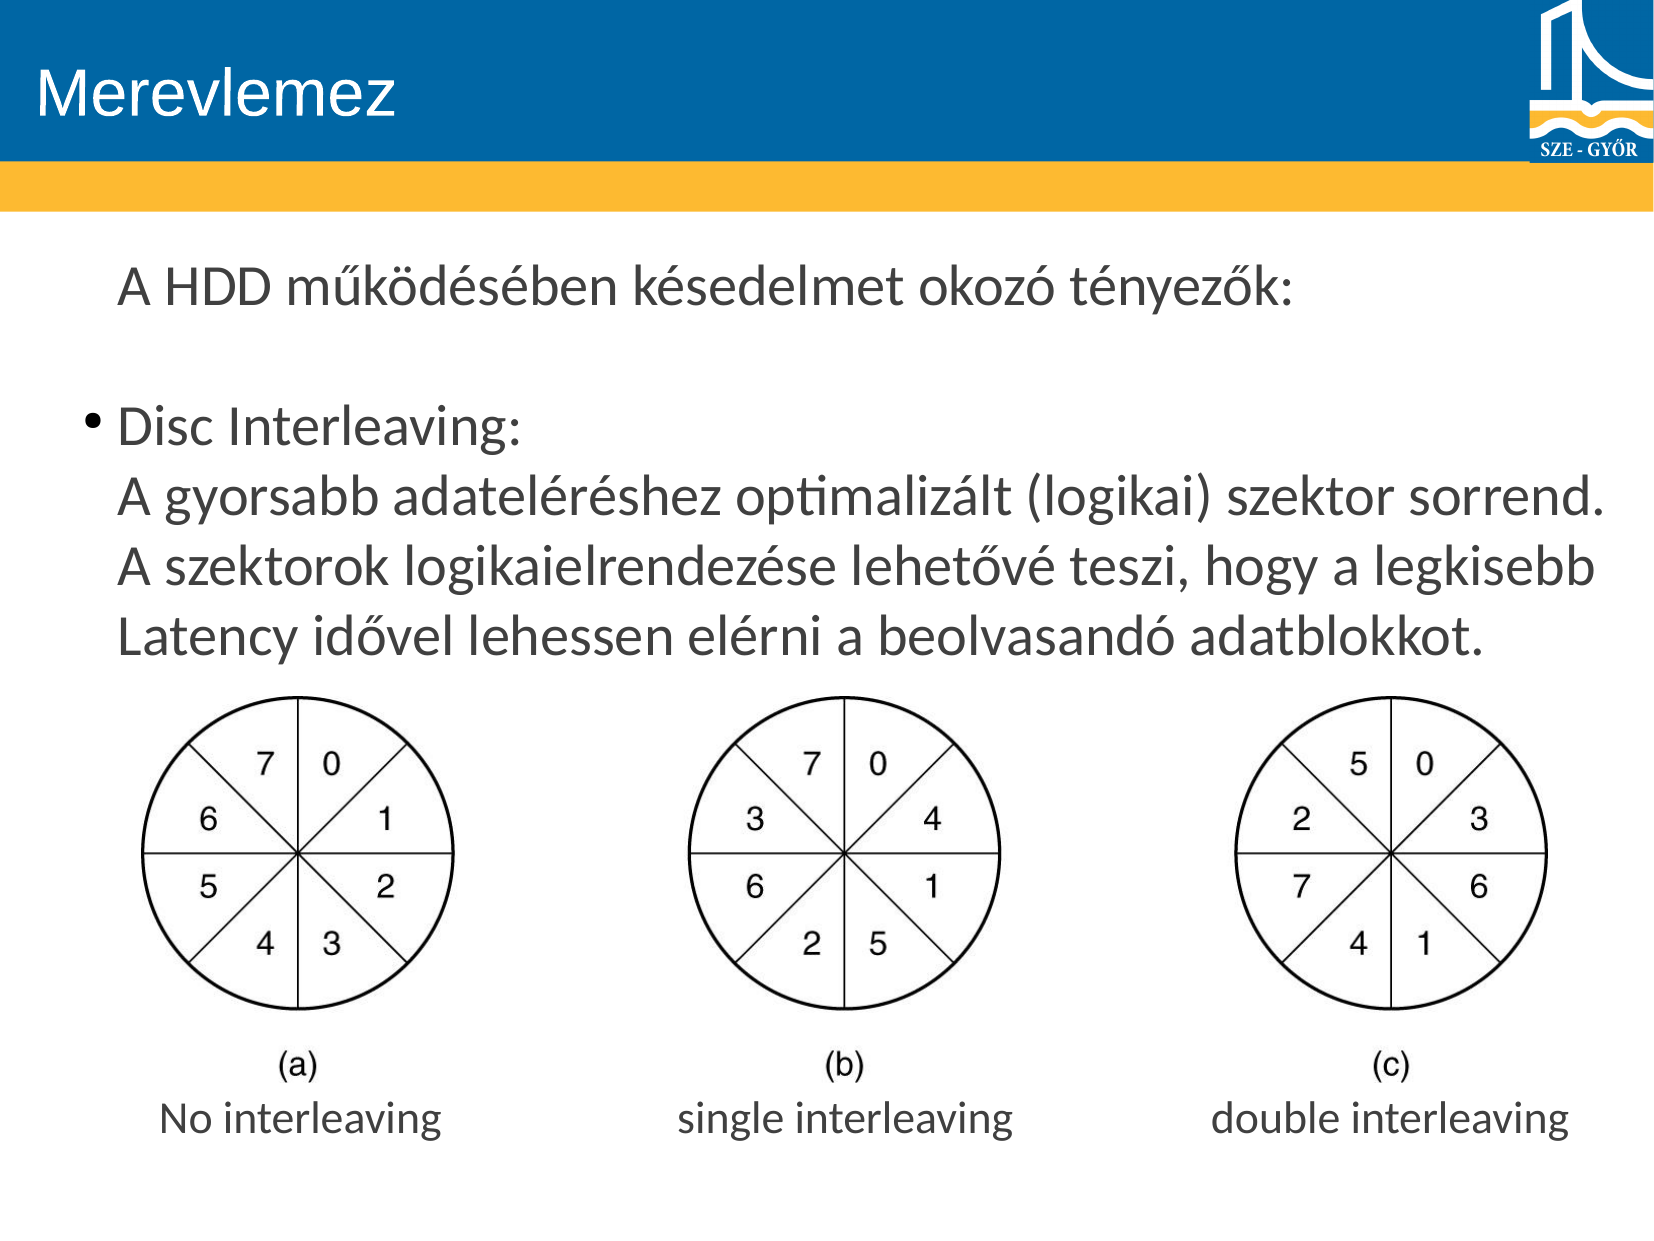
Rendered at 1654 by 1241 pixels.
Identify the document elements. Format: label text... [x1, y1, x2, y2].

picture [1529, 0, 1654, 163]
picture [141, 696, 1548, 1083]
text_box Merevlemez [34, 48, 1524, 144]
text_box A HDD működésében késedelmet okozó tényezők: Disc Interleaving: A gyorsabb adateléréshez optimalizált (logikai) szektor sorrend. A szektorok logikaielrendezése lehetővé teszi, hogy a legkisebb Latency idővel lehessen elérni a beolvasandó adatblokkot. No interleaving single interleaving double interleaving [82, 247, 1619, 1198]
